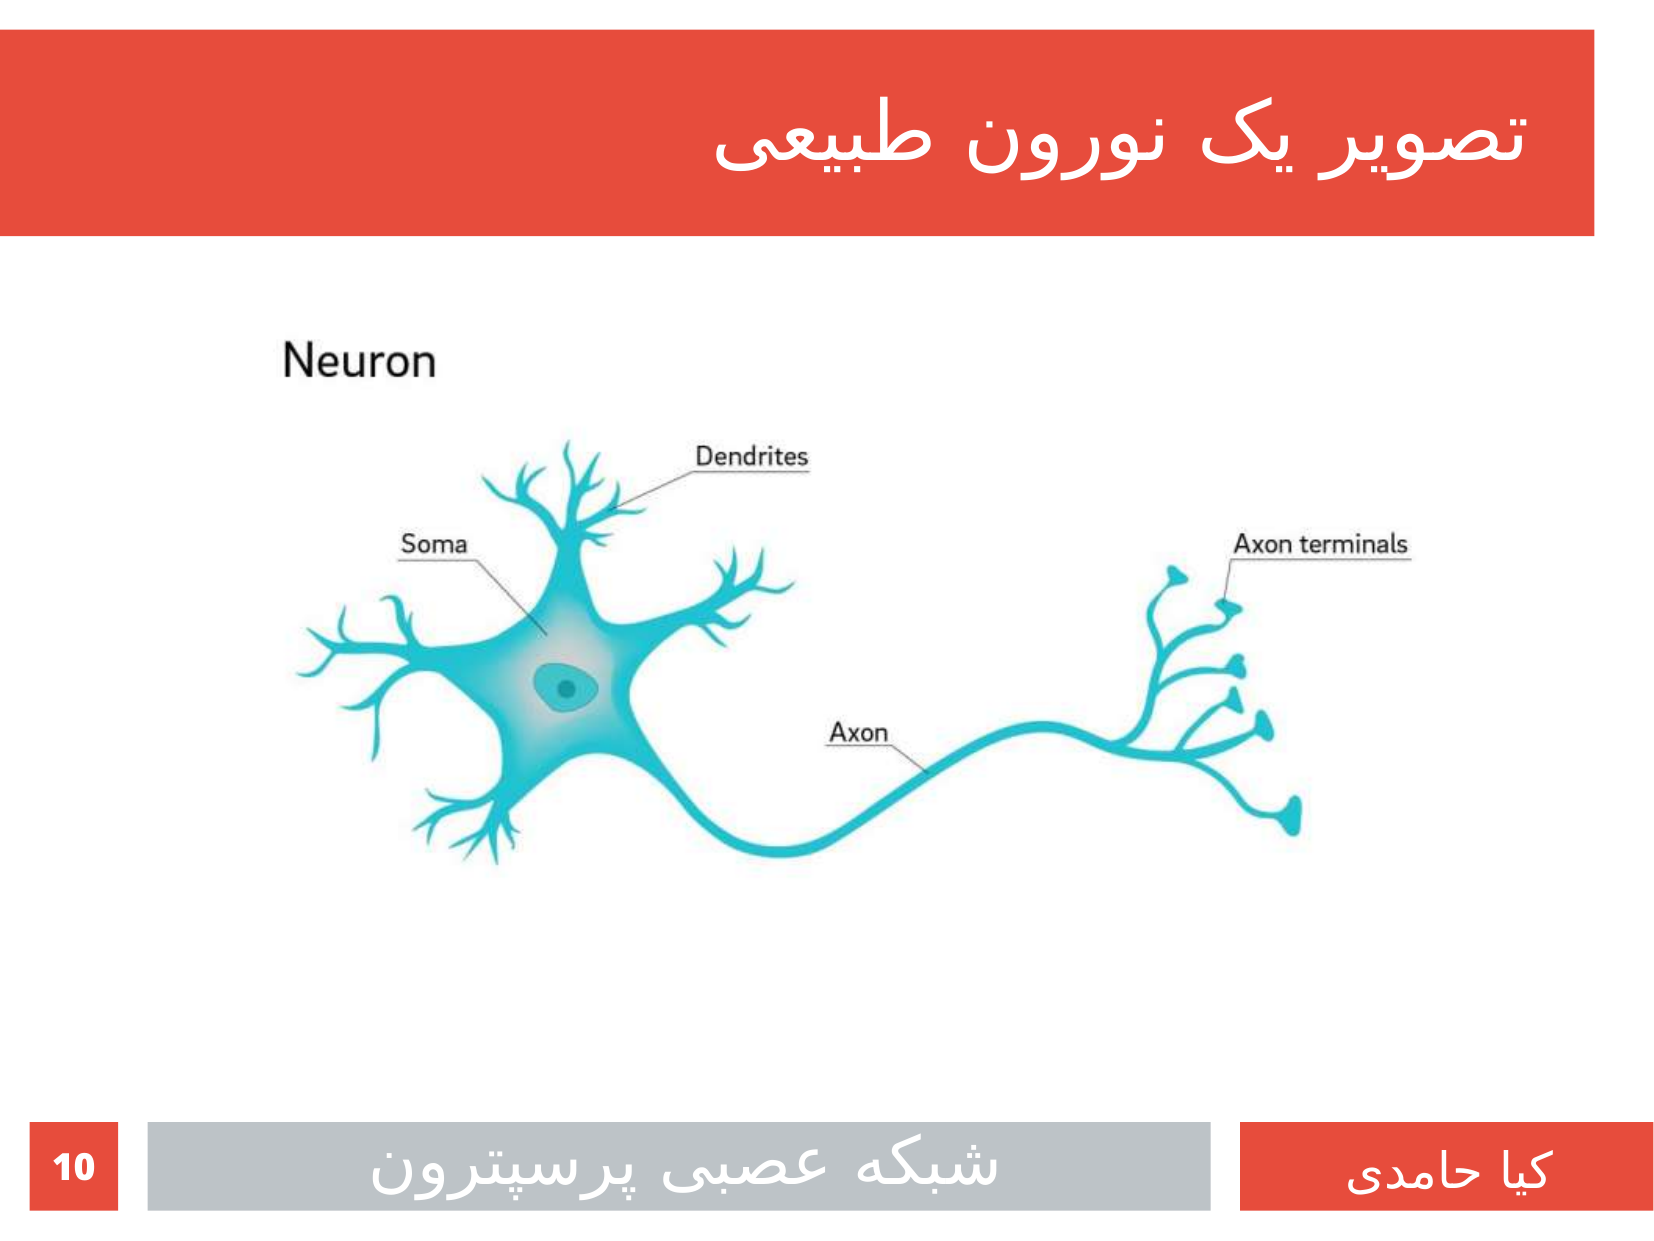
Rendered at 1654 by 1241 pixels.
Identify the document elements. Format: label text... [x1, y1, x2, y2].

title تصویر یک نورون طبیعی [45, 32, 1531, 181]
title شبکه عصبی پرسپترون [150, 1127, 1201, 1201]
picture [211, 252, 1462, 1003]
title کیا حامدی [1245, 1127, 1654, 1201]
